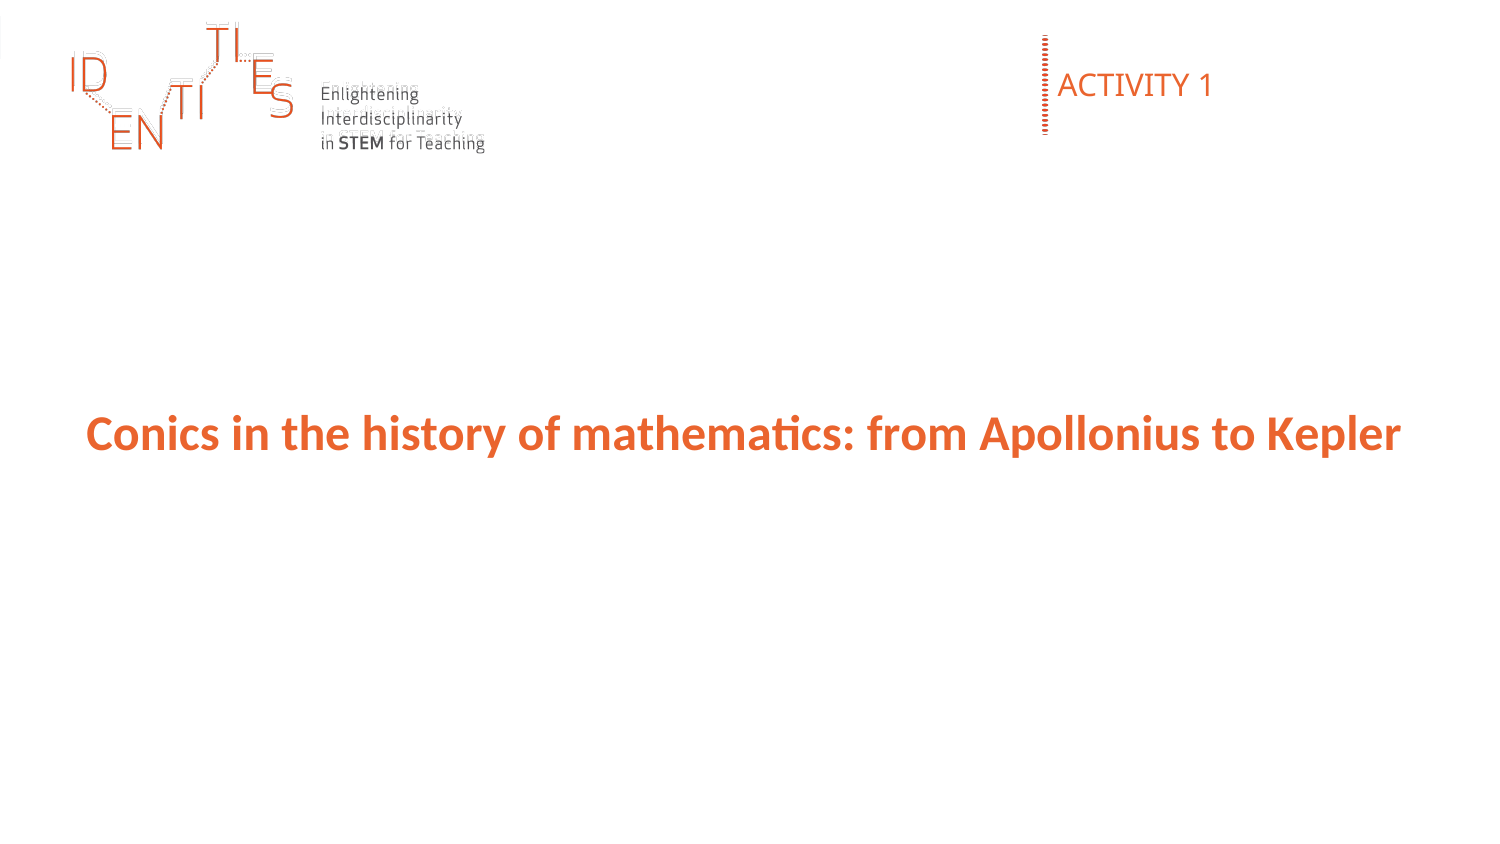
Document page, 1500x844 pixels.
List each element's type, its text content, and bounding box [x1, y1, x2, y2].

text_box ACTIVITY 1 [1046, 60, 1444, 109]
text_box Conics in the history of mathematics: from Apollonius to Kepler [75, 385, 1419, 459]
picture [71, 18, 485, 157]
picture [1042, 35, 1051, 135]
